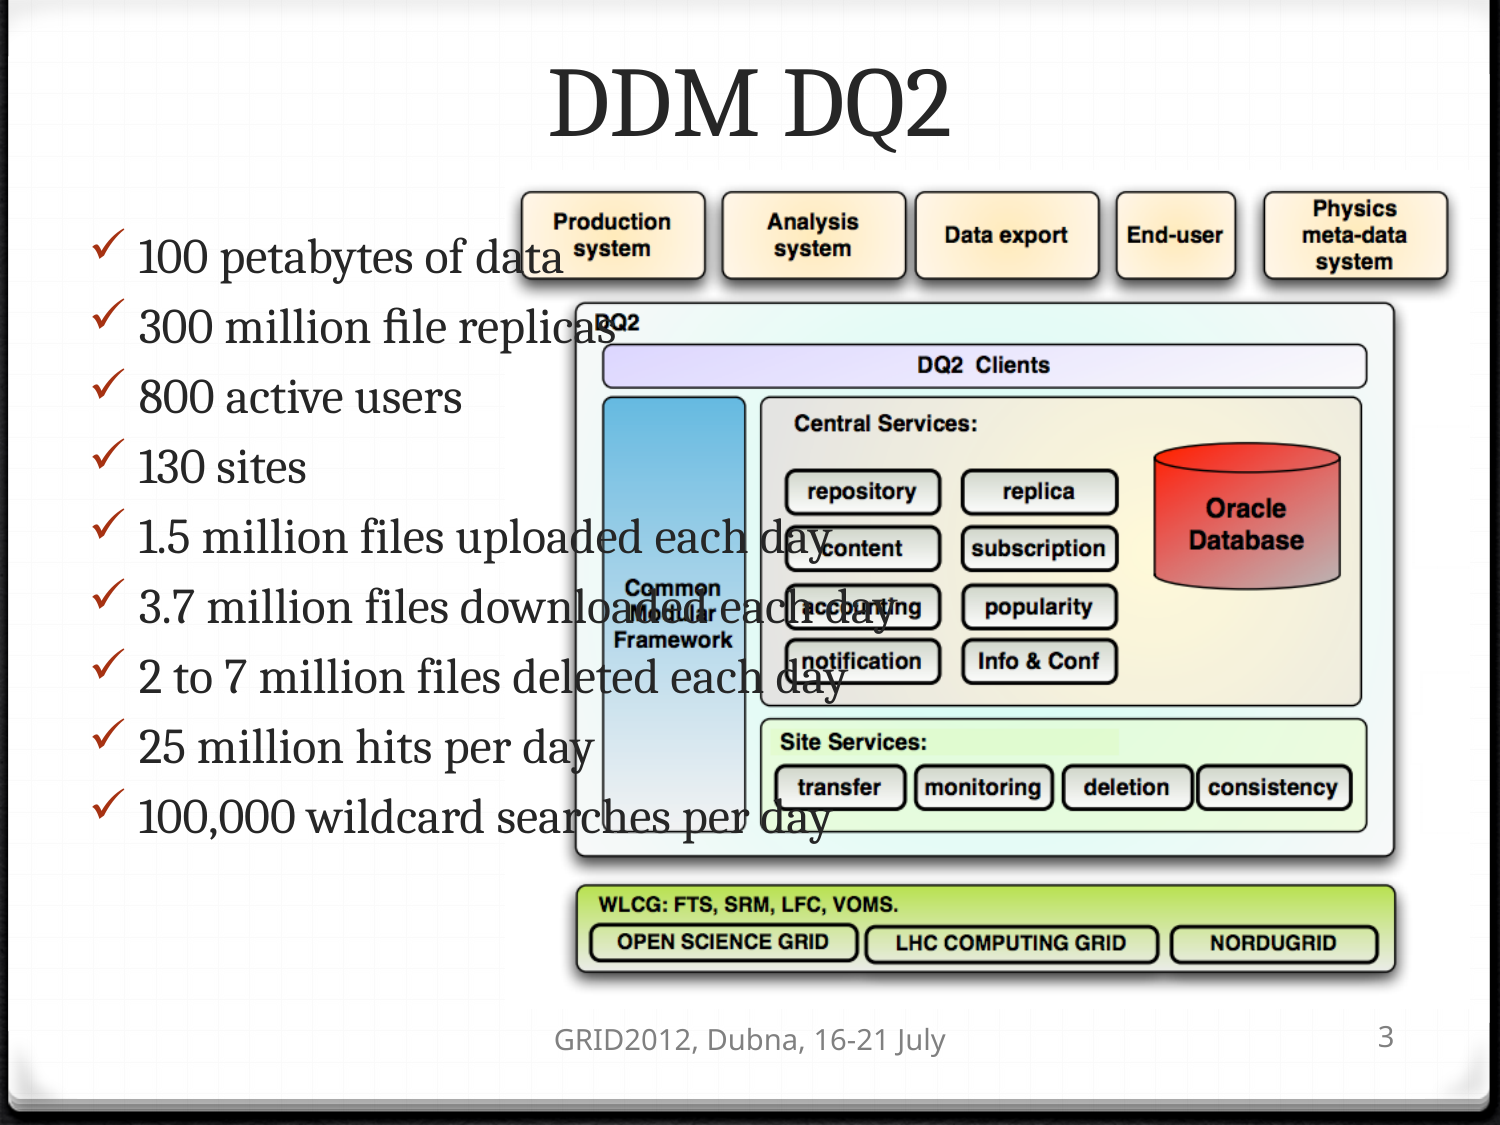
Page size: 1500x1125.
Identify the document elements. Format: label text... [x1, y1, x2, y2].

picture [0, 0, 1500, 1125]
slide_number <number> [1059, 1008, 1410, 1069]
title DDM DQ2 [90, 2, 1410, 190]
footer GRID2012, Dubna, 16-21 July [512, 1008, 988, 1069]
list 100 petabytes of data 300 million ﬁle replicas 800 active users 130 sites 1.5 million files uploaded each day 3.7 million files downloaded each day 2 to 7 million files deleted each day 25 million hits per day 100,000 wildcard searches per day [73, 216, 1426, 983]
